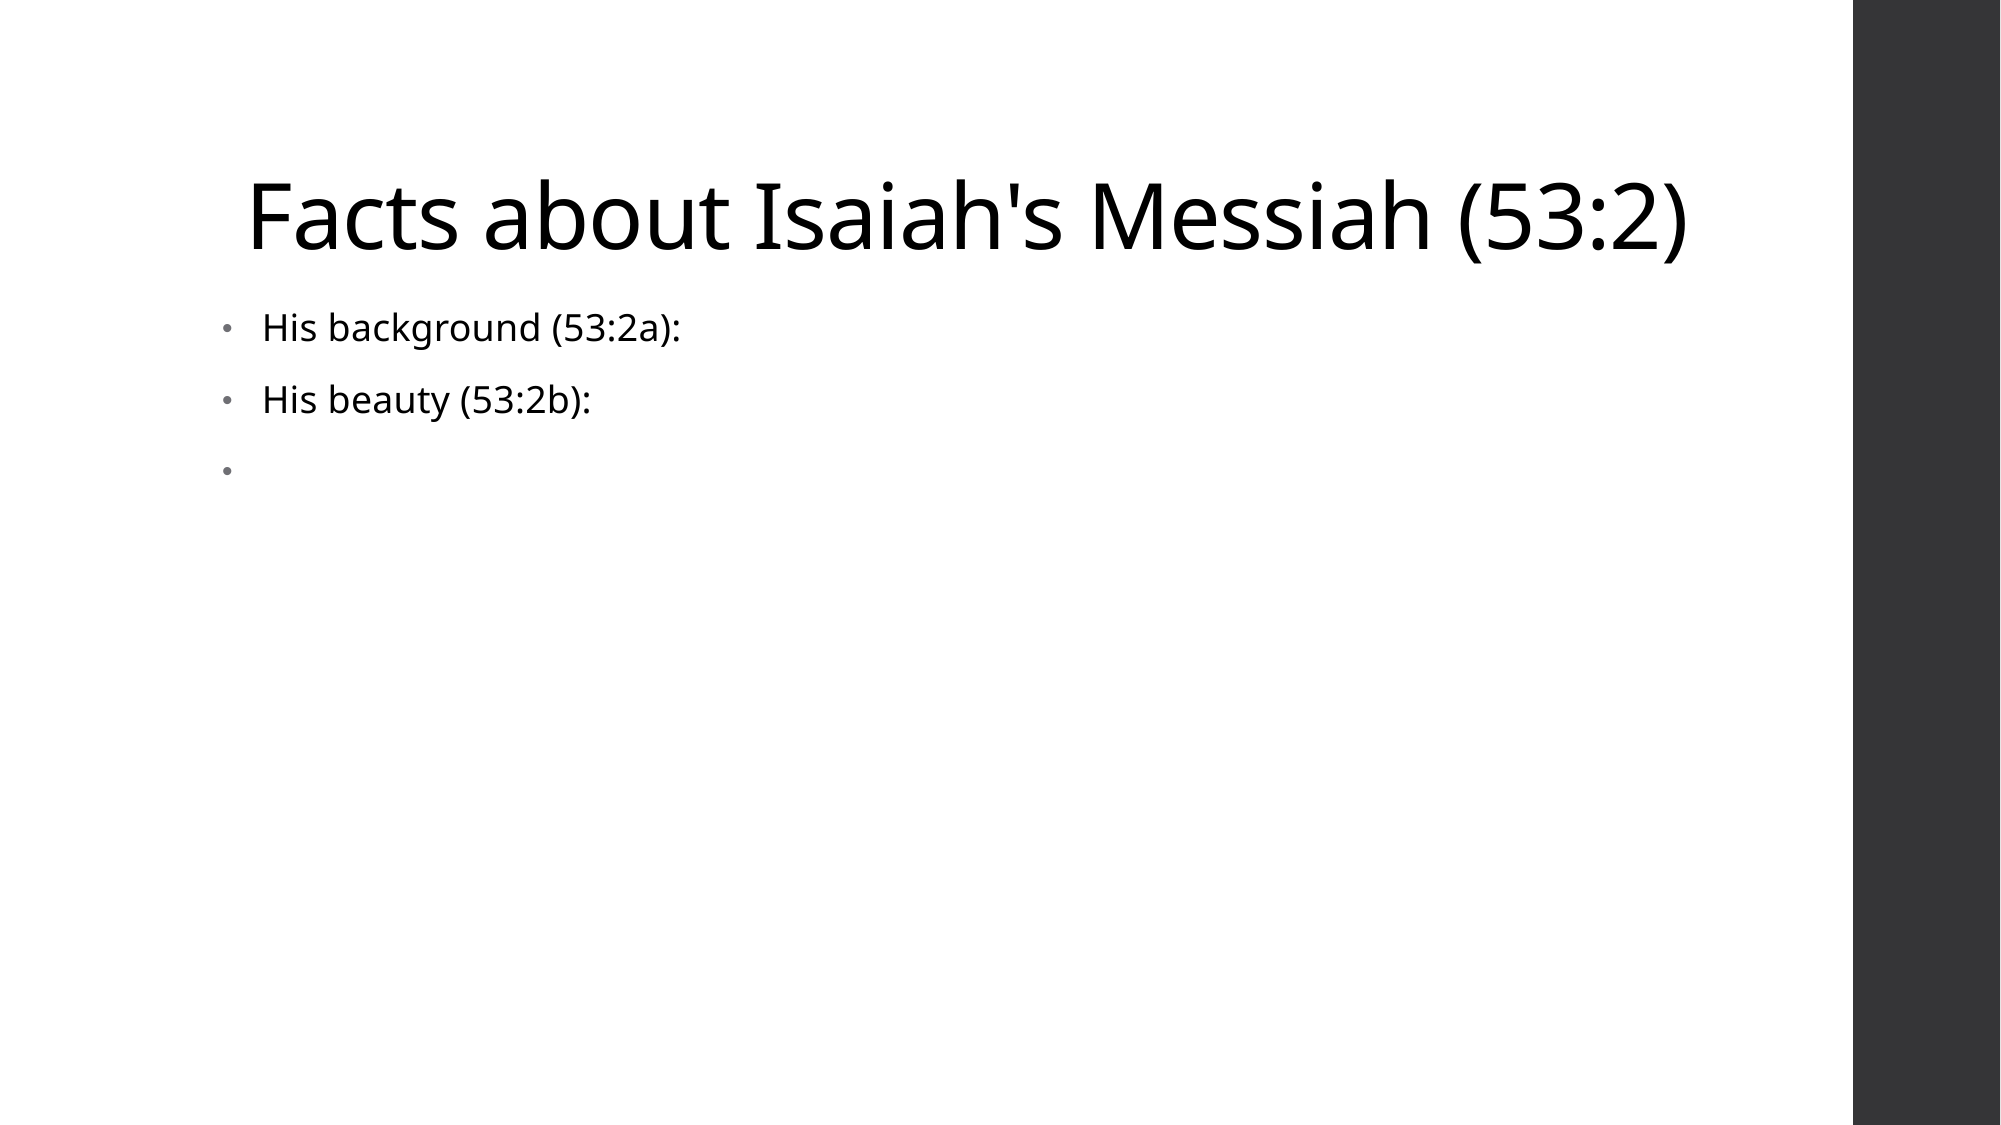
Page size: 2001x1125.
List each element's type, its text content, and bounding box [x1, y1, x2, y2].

title Facts about Isaiah's Messiah (53:2) [206, 60, 1797, 278]
list His background (53:2a): His beauty (53:2b): [206, 299, 1617, 1014]
